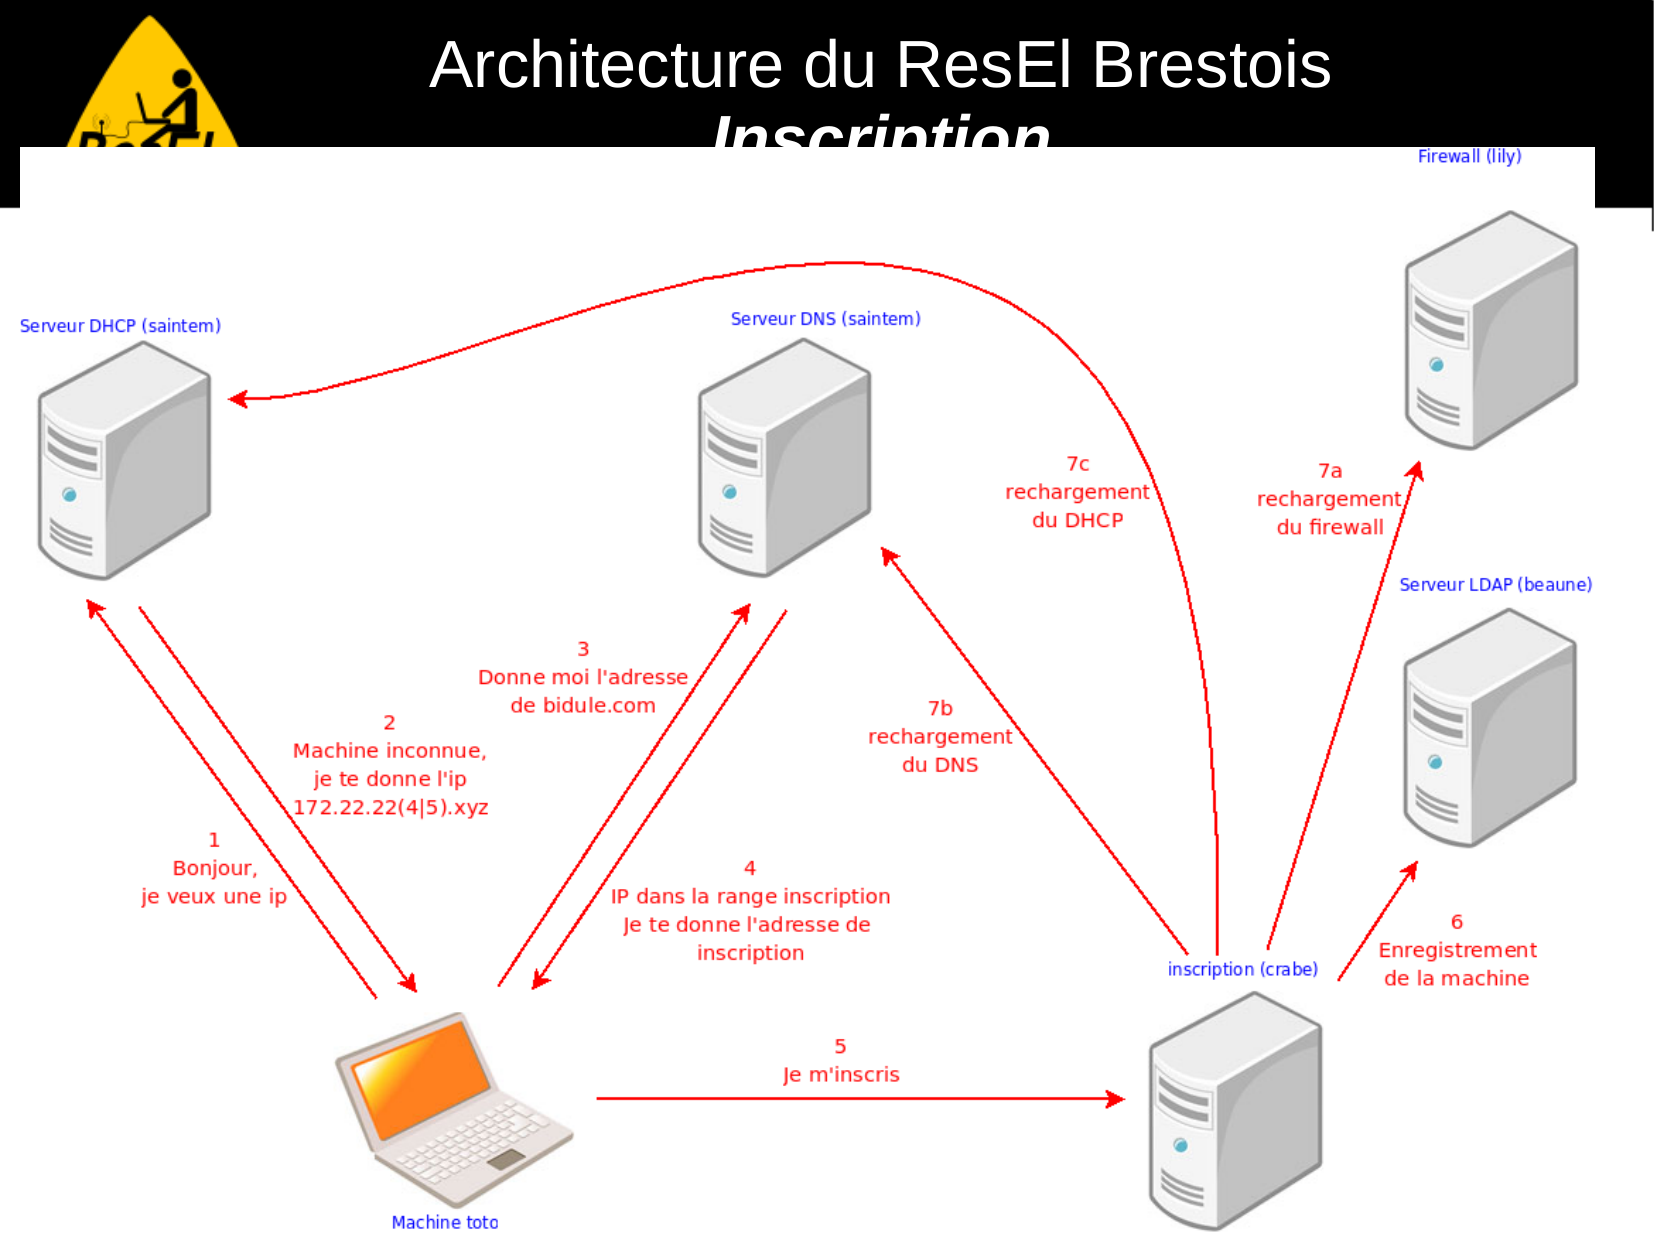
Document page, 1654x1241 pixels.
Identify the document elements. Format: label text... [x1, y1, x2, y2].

picture [0, 0, 1654, 1241]
title Architecture du ResEl Brestois Inscription [275, 27, 1489, 147]
